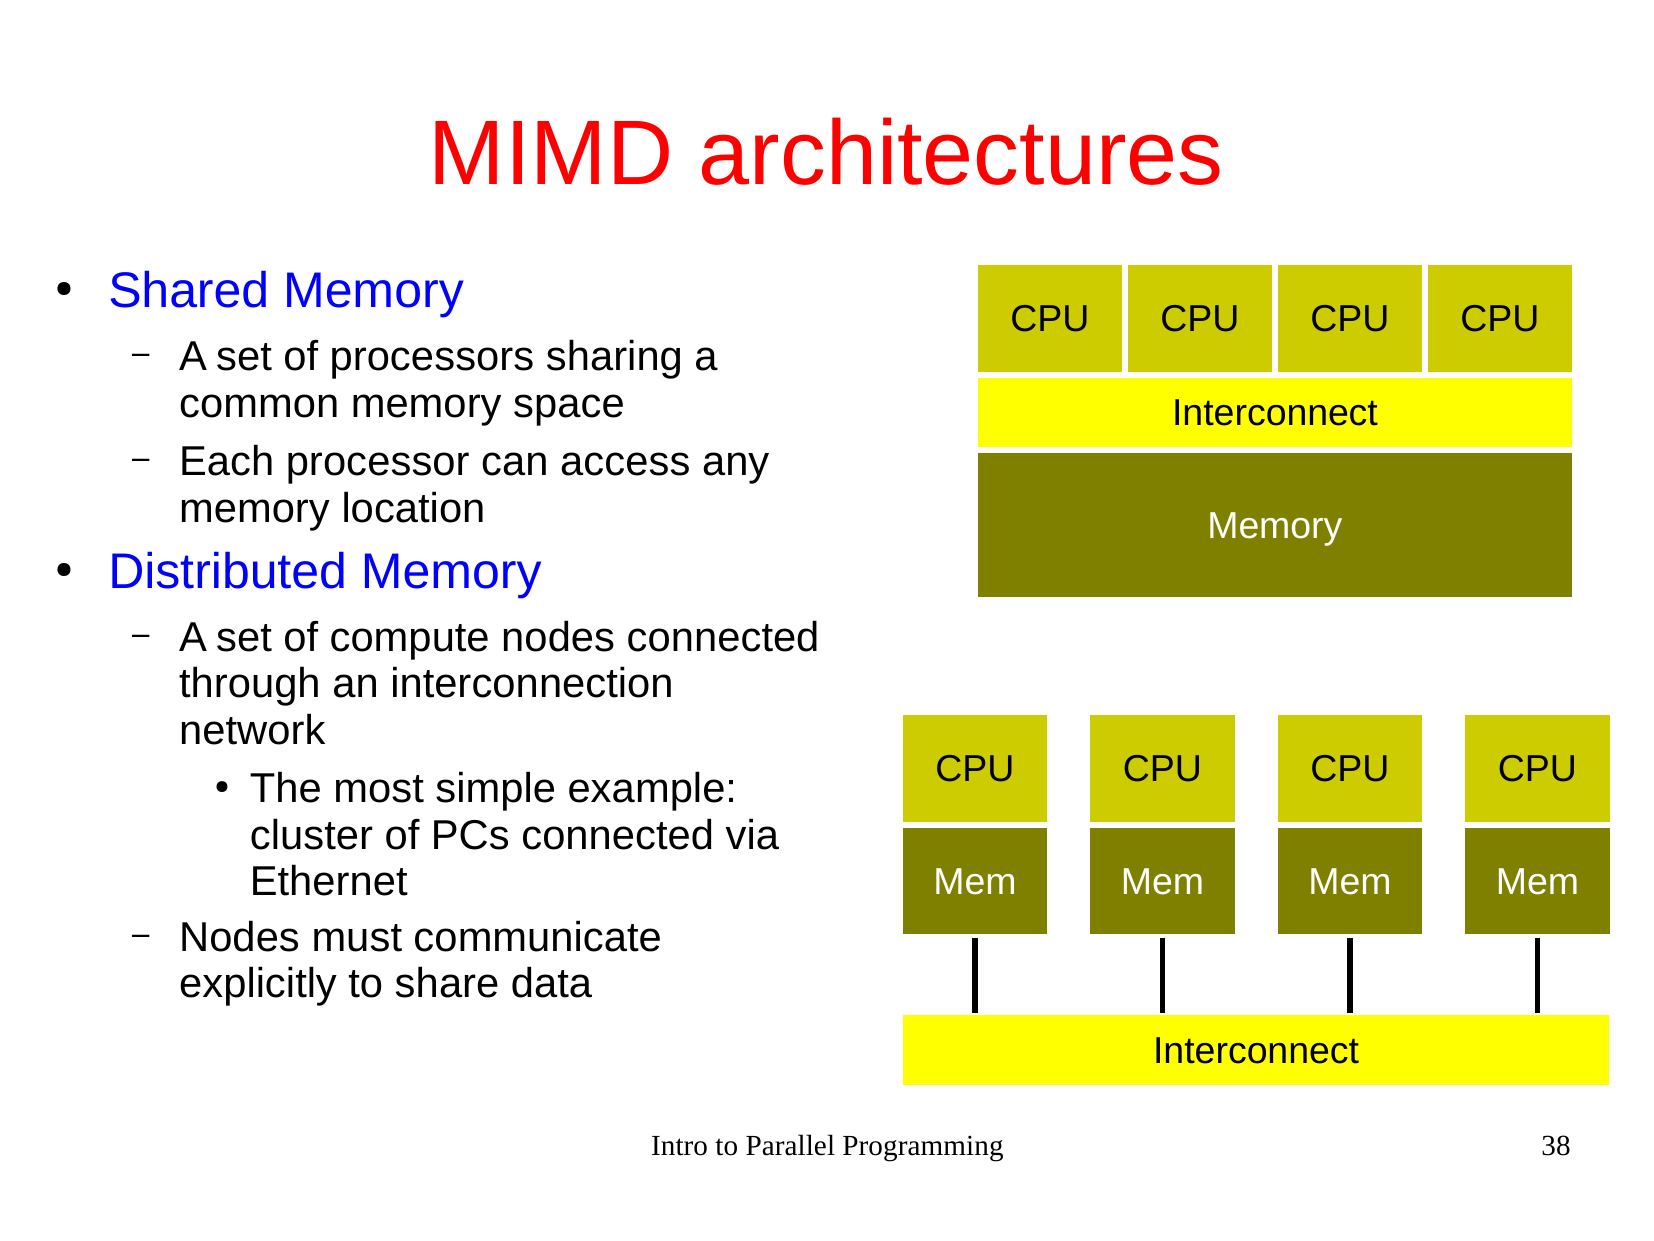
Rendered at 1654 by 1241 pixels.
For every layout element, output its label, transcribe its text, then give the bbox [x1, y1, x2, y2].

list Shared Memory A set of processors sharing a common memory space Each processor can access any memory location Distributed Memory A set of compute nodes connected through an interconnection network The most simple example: cluster of PCs connected via Ethernet Nodes must communicate explicitly to share data [37, 262, 826, 1014]
text_box Memory [975, 451, 1576, 601]
text_box CPU [1087, 712, 1238, 824]
text_box Mem [900, 824, 1051, 938]
text_box CPU [900, 712, 1051, 824]
text_box Interconnect [975, 375, 1576, 451]
text_box CPU [1462, 712, 1613, 824]
text_box CPU [975, 262, 1125, 375]
text_box CPU [1275, 262, 1425, 375]
text_box CPU [1275, 712, 1426, 824]
title MIMD architectures [82, 49, 1571, 257]
text_box CPU [1125, 262, 1275, 375]
text_box Mem [1087, 824, 1238, 938]
text_box Interconnect [899, 1012, 1613, 1088]
text_box Mem [1462, 824, 1613, 938]
text_box CPU [1425, 262, 1576, 375]
text_box Mem [1275, 824, 1426, 938]
